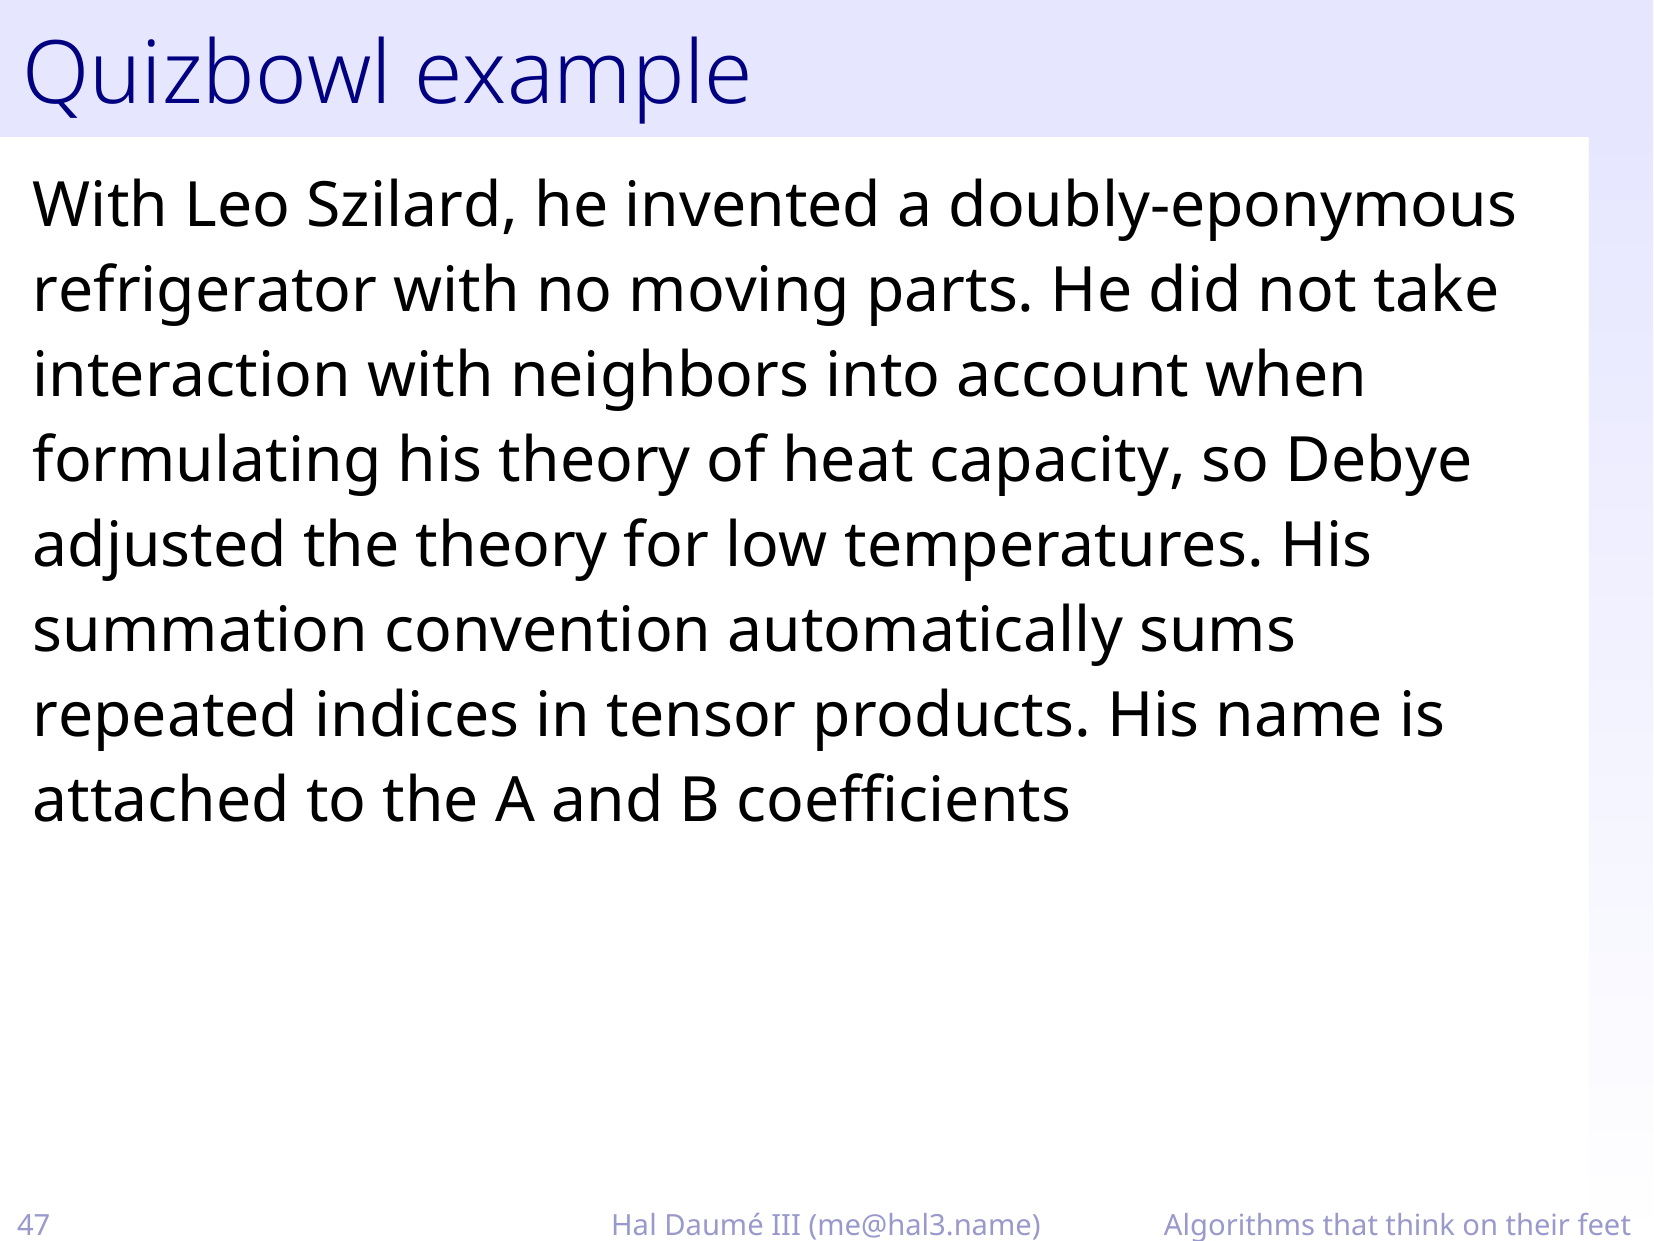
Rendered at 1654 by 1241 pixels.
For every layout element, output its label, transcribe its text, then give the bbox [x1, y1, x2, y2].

list With Leo Szilard, he invented a doubly-eponymous refrigerator with no moving parts. He did not take interaction with neighbors into account when formulating his theory of heat capacity, so Debye adjusted the theory for low temperatures. His summation convention automatically sums repeated indices in tensor products. His name is attached to the A and B coefficients [32, 159, 1575, 879]
title Quizbowl example [22, 8, 1639, 131]
